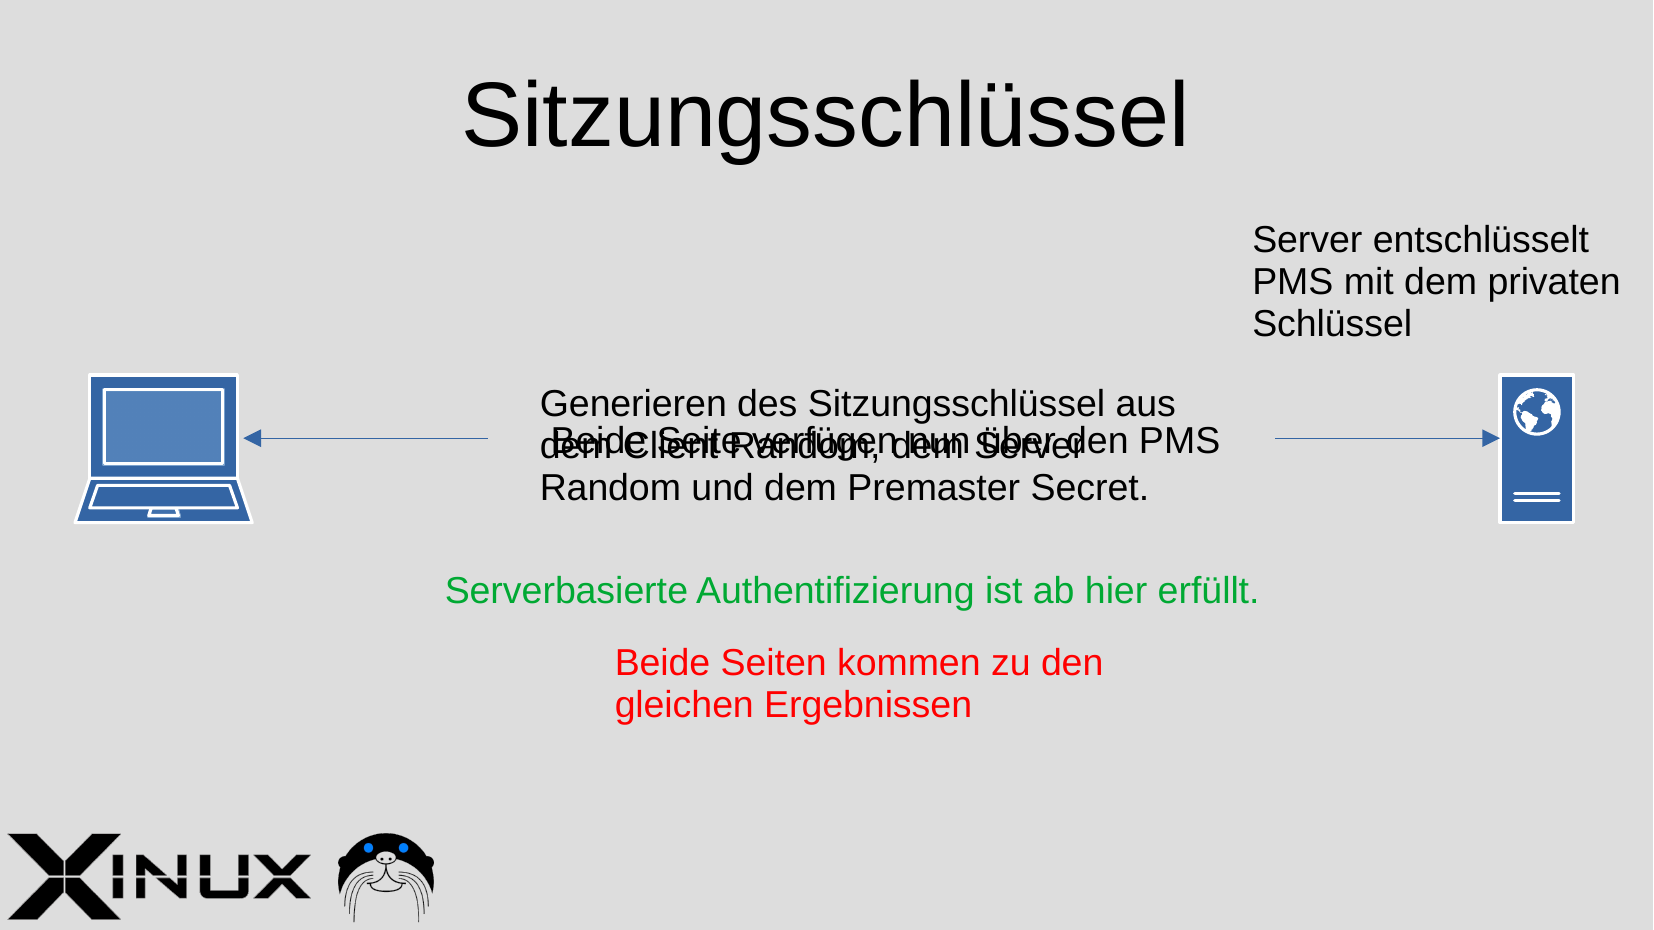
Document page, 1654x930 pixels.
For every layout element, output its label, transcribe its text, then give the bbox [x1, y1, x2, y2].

text_box Generieren des Sitzungsschlüssel aus dem Client Random, dem Server Random und dem Premaster Secret. [525, 375, 1238, 516]
picture [0, 824, 440, 929]
title Sitzungsschlüssel [82, 37, 1571, 193]
text_box [75, 375, 253, 523]
text_box Server entschlüsselt PMS mit dem privaten Schlüssel [1237, 210, 1636, 352]
text_box Serverbasierte Authentifizierung ist ab hier erfüllt. [430, 562, 1276, 620]
text_box [1500, 375, 1574, 523]
text_box Beide Seiten kommen zu den gleichen Ergebnissen [600, 634, 1129, 734]
